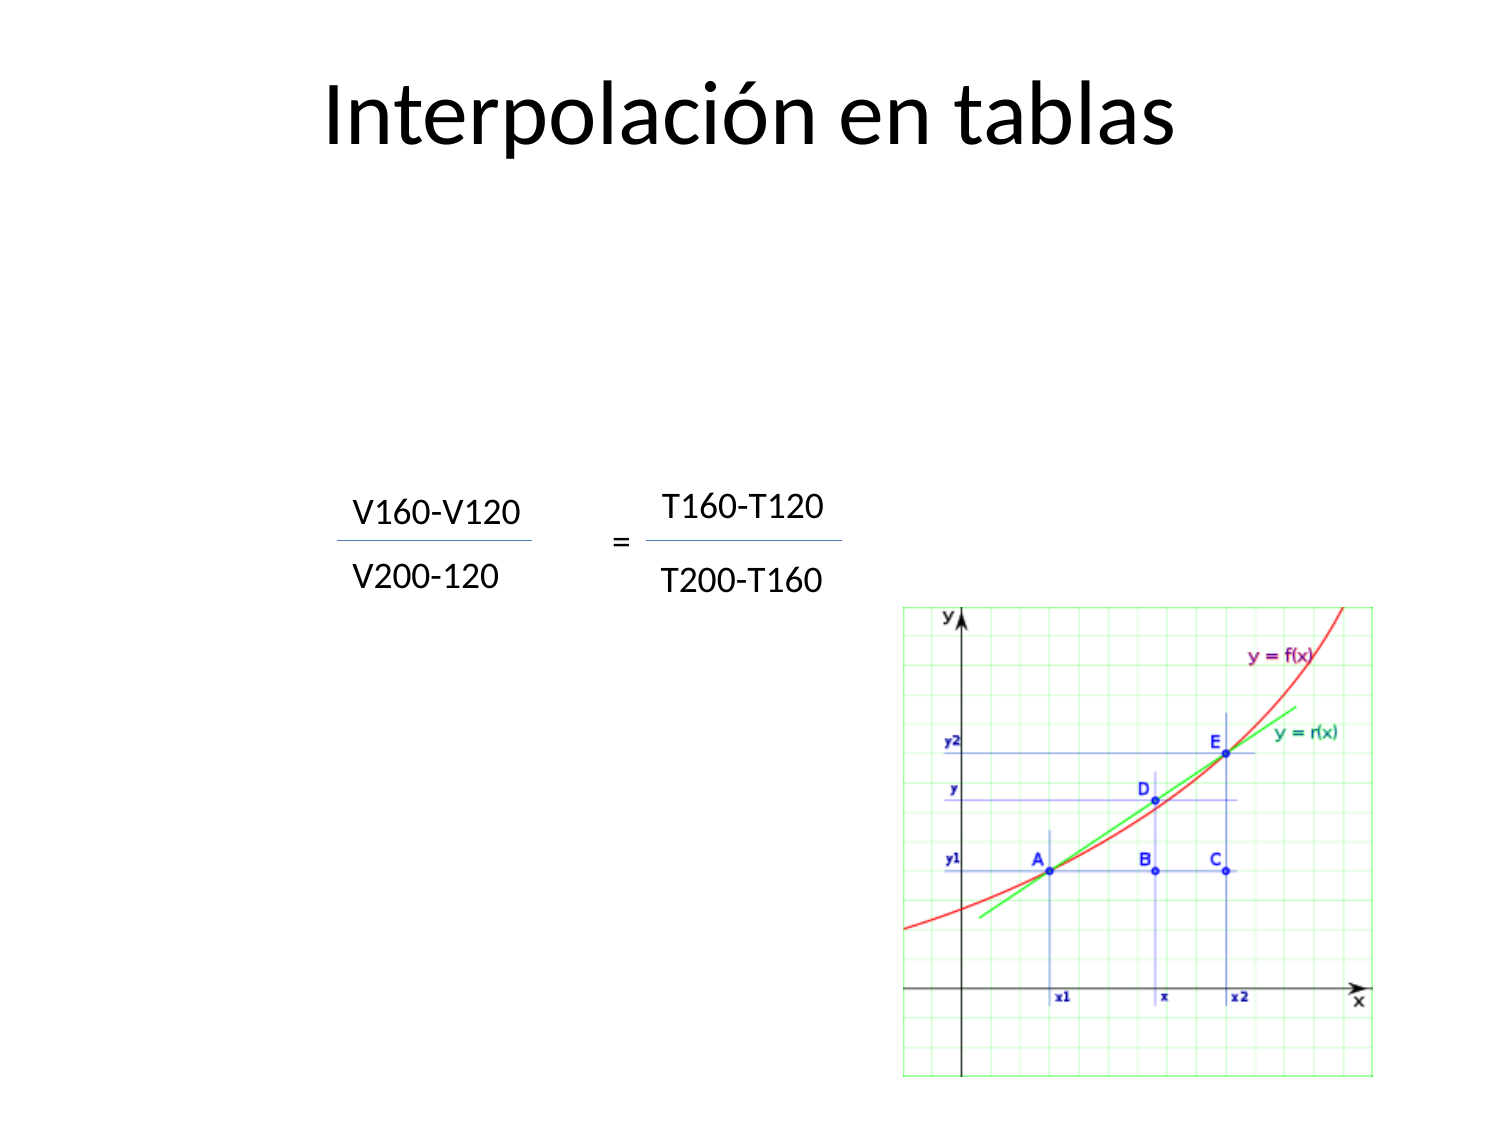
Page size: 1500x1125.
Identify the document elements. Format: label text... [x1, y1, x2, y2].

text_box V200-120 [337, 544, 514, 604]
text_box T160-T120 [647, 473, 839, 534]
text_box V160-V120 [337, 479, 536, 540]
title Interpolación en tablas [75, 45, 1425, 233]
picture [903, 607, 1373, 1077]
text_box = [597, 510, 646, 570]
text_box T200-T160 [645, 547, 838, 608]
